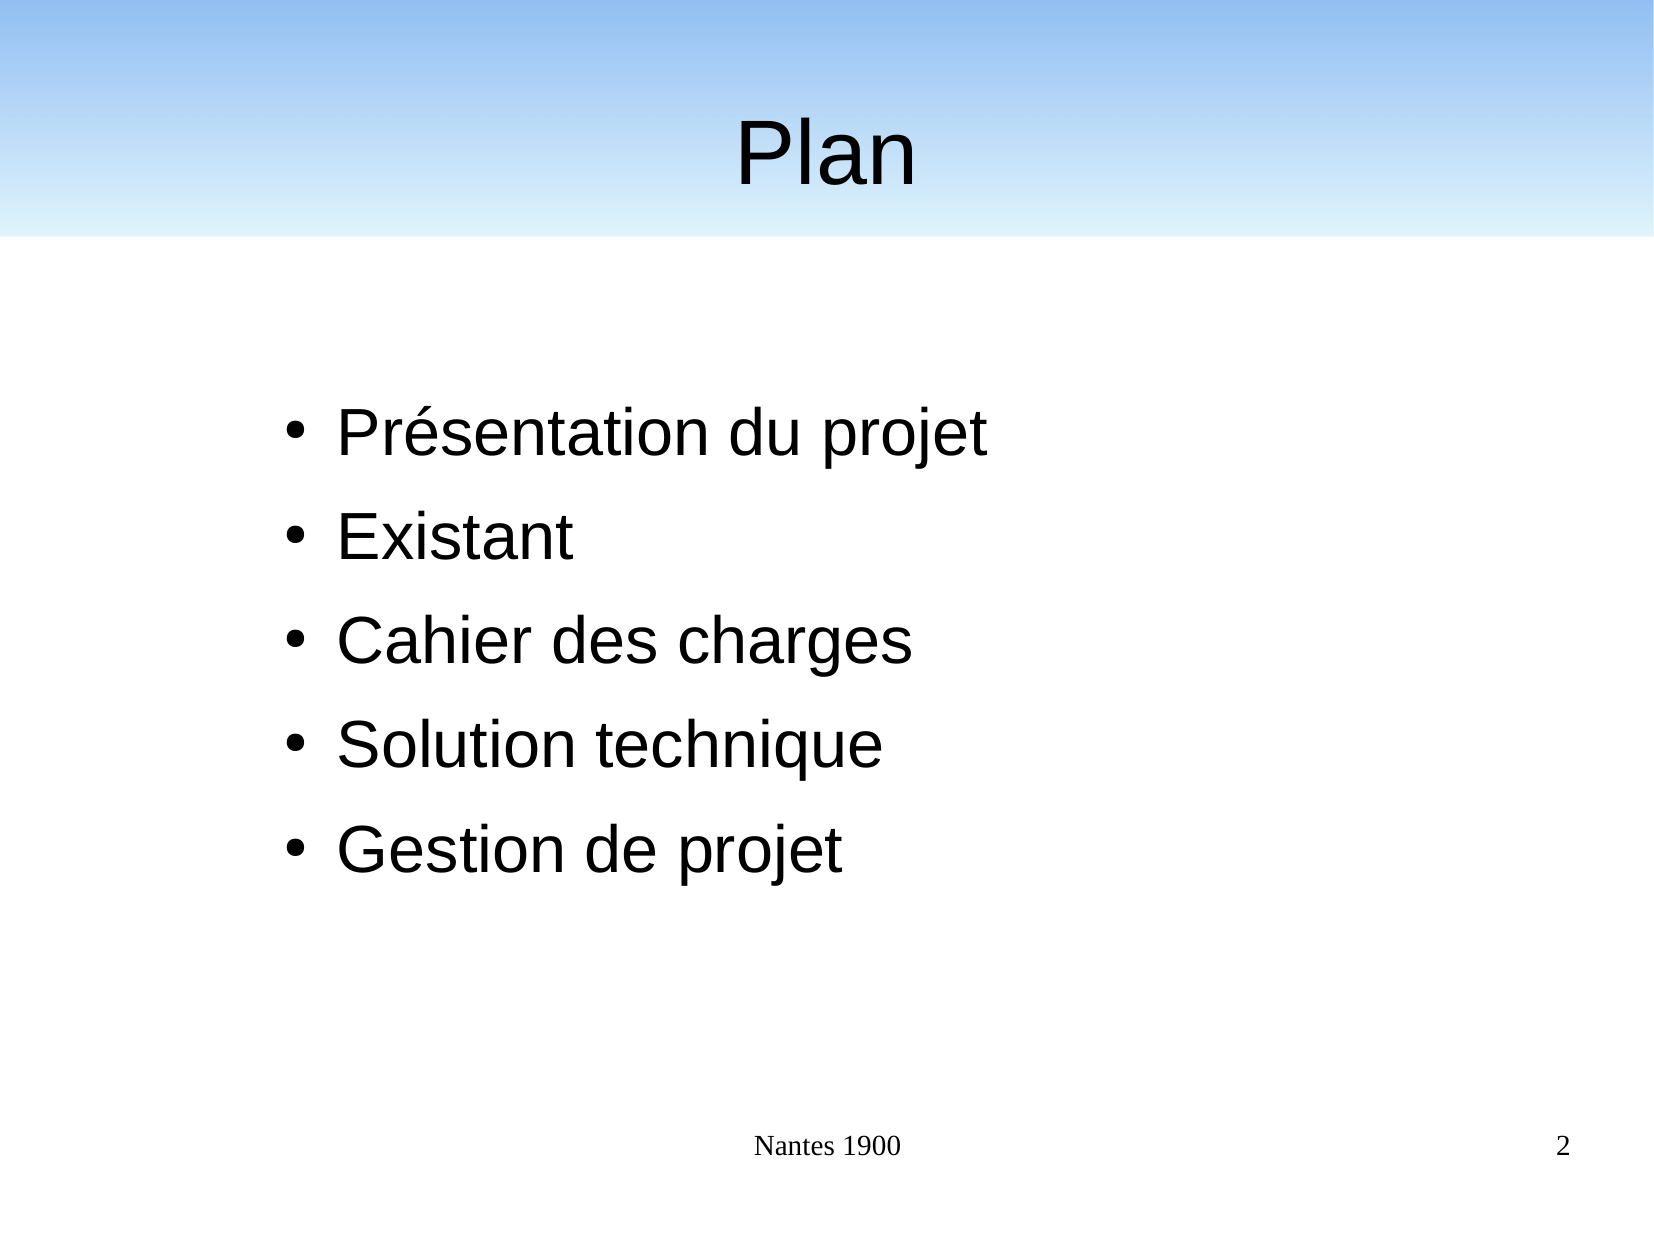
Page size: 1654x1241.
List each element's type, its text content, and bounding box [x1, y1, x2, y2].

list Présentation du projet Existant Cahier des charges Solution technique Gestion de projet [265, 290, 1571, 1109]
picture [0, 0, 1654, 1241]
title Plan [82, 49, 1571, 257]
